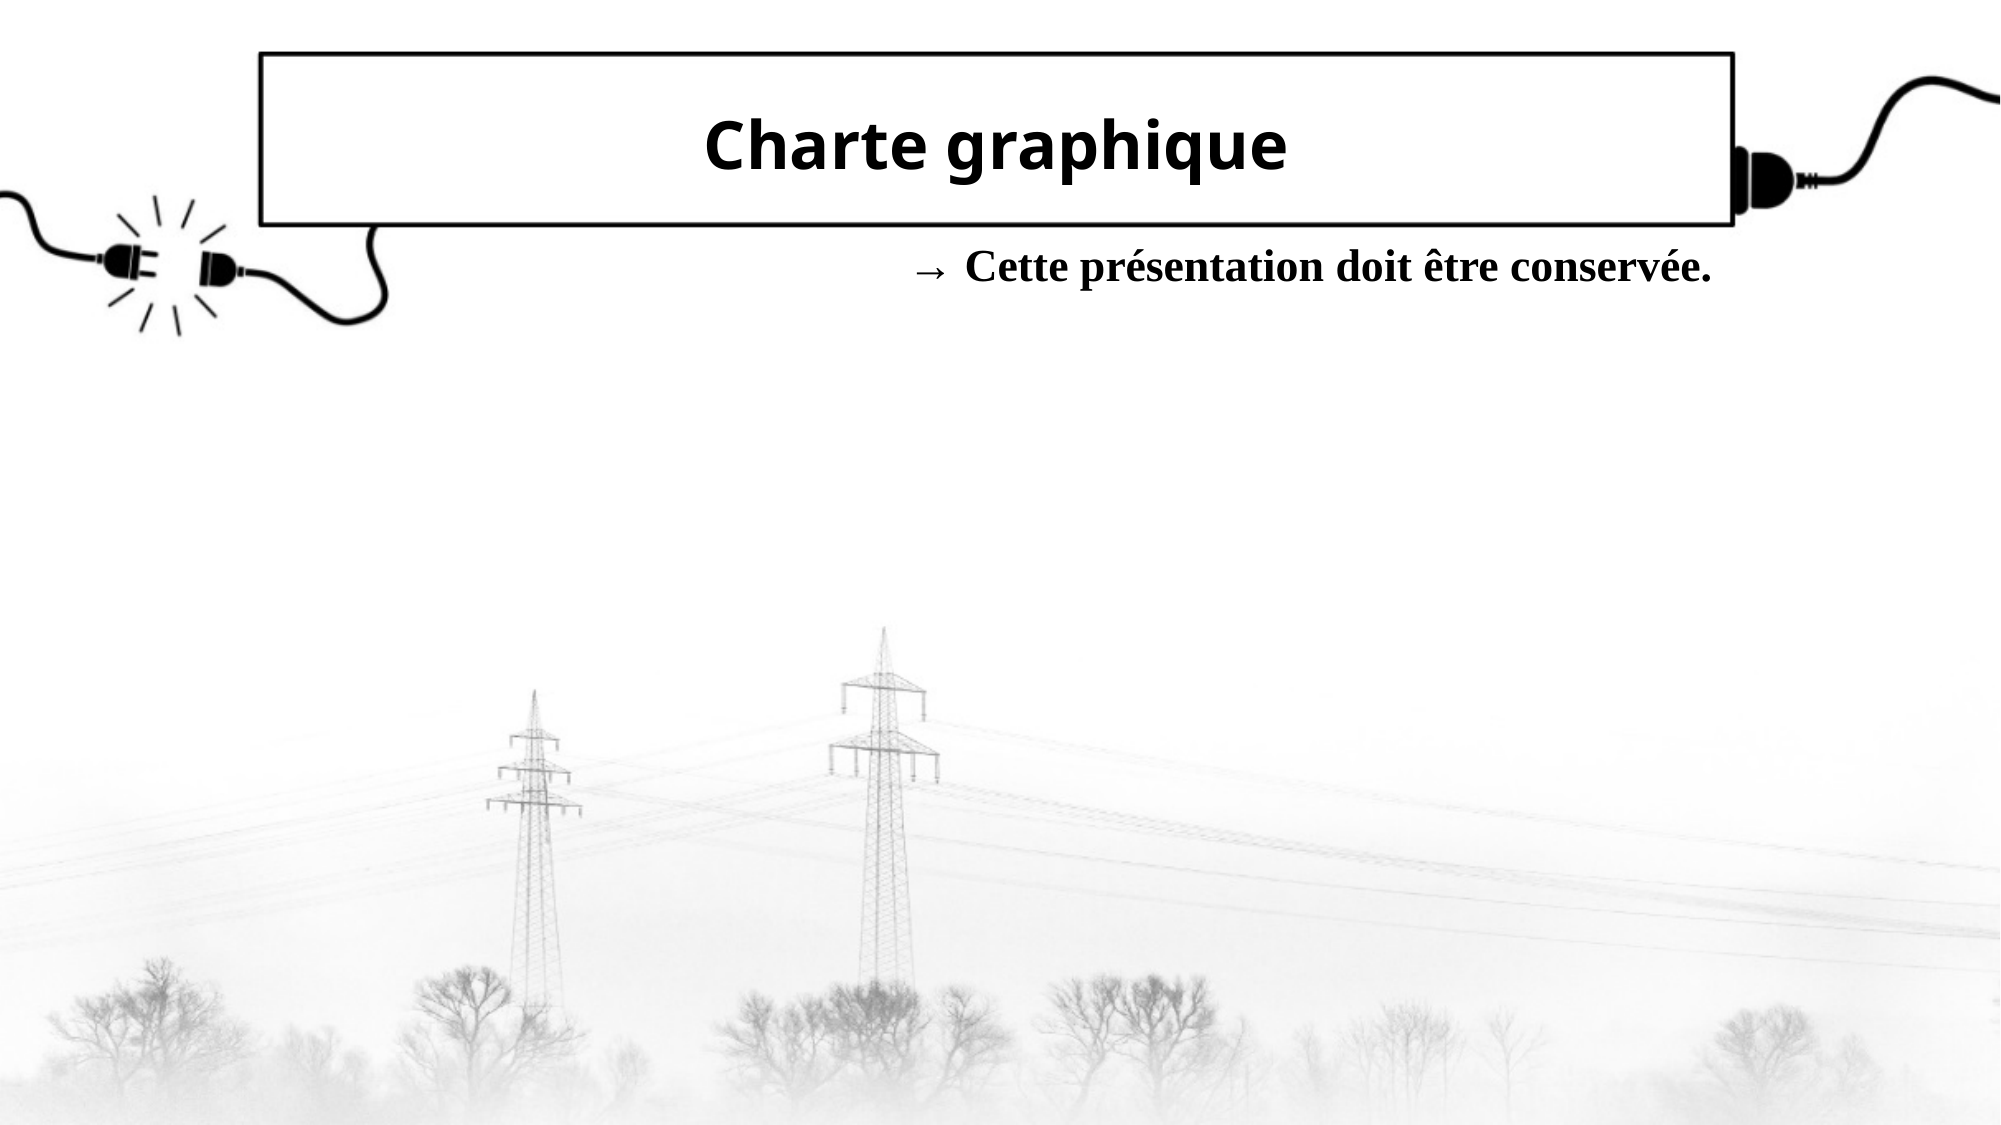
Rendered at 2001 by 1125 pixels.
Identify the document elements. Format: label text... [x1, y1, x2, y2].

picture [0, 0, 2001, 1125]
text_box Charte graphique [262, 58, 1731, 229]
text_box → Cette présentation doit être conservée. [624, 233, 1728, 300]
